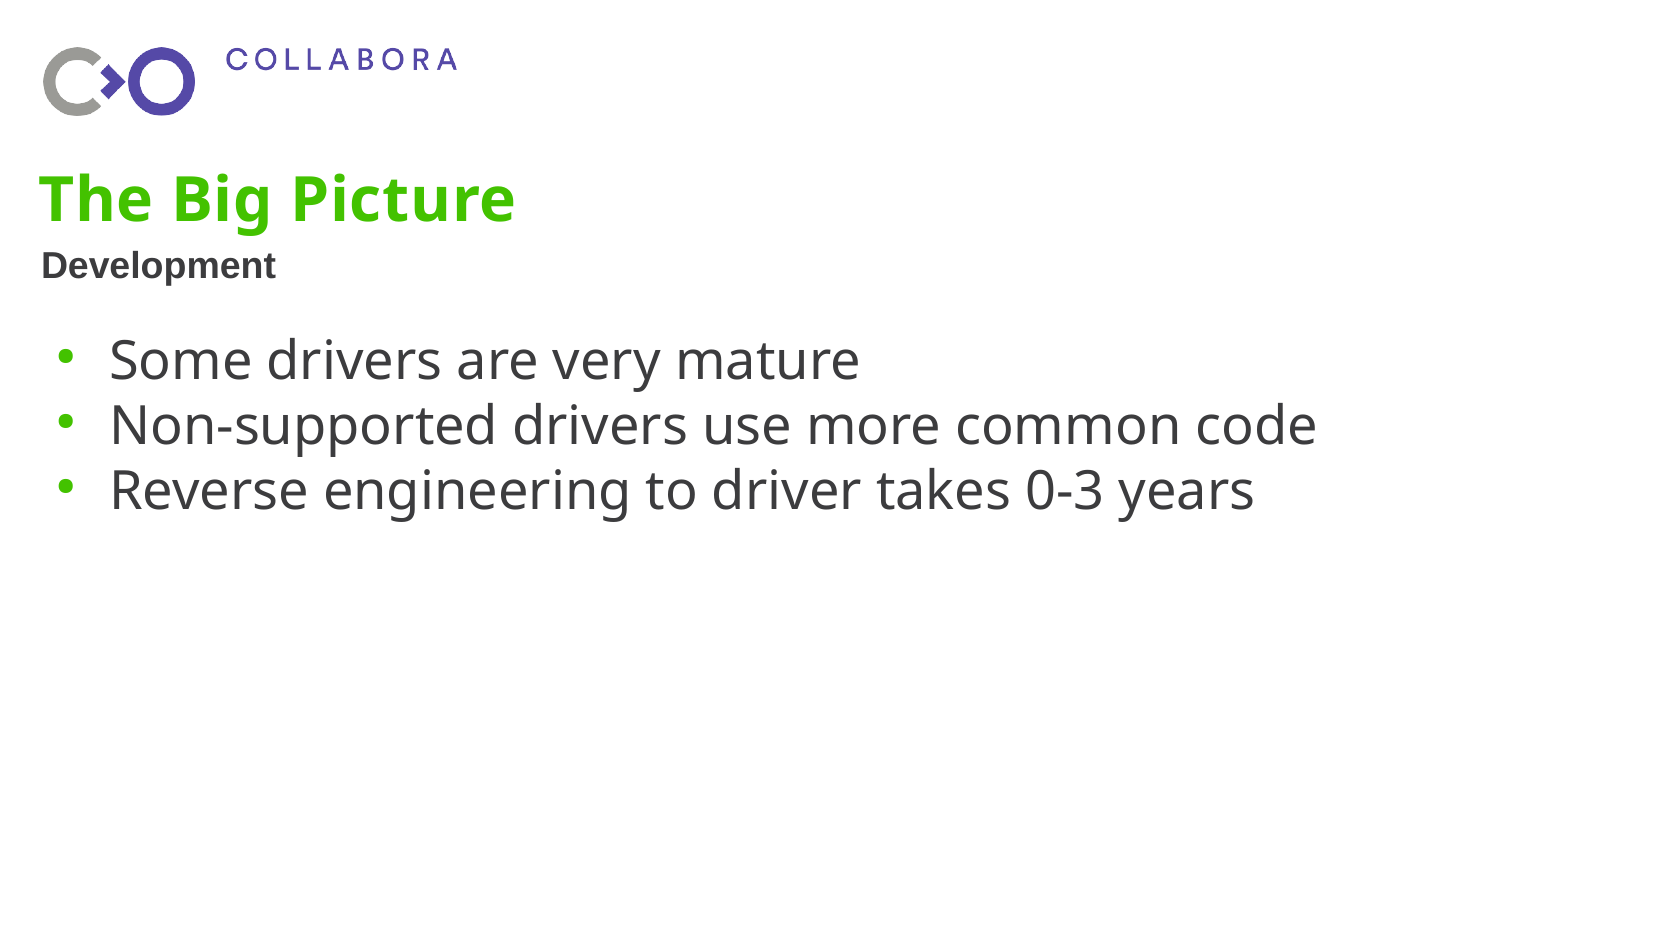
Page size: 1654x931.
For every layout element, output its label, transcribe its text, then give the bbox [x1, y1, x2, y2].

picture [43, 47, 457, 116]
list Some drivers are very mature Non-supported drivers use more common code Reverse engineering to driver takes 0-3 years [38, 325, 1614, 581]
title The Big Picture [38, 159, 1614, 216]
text_box Development [41, 240, 1614, 290]
